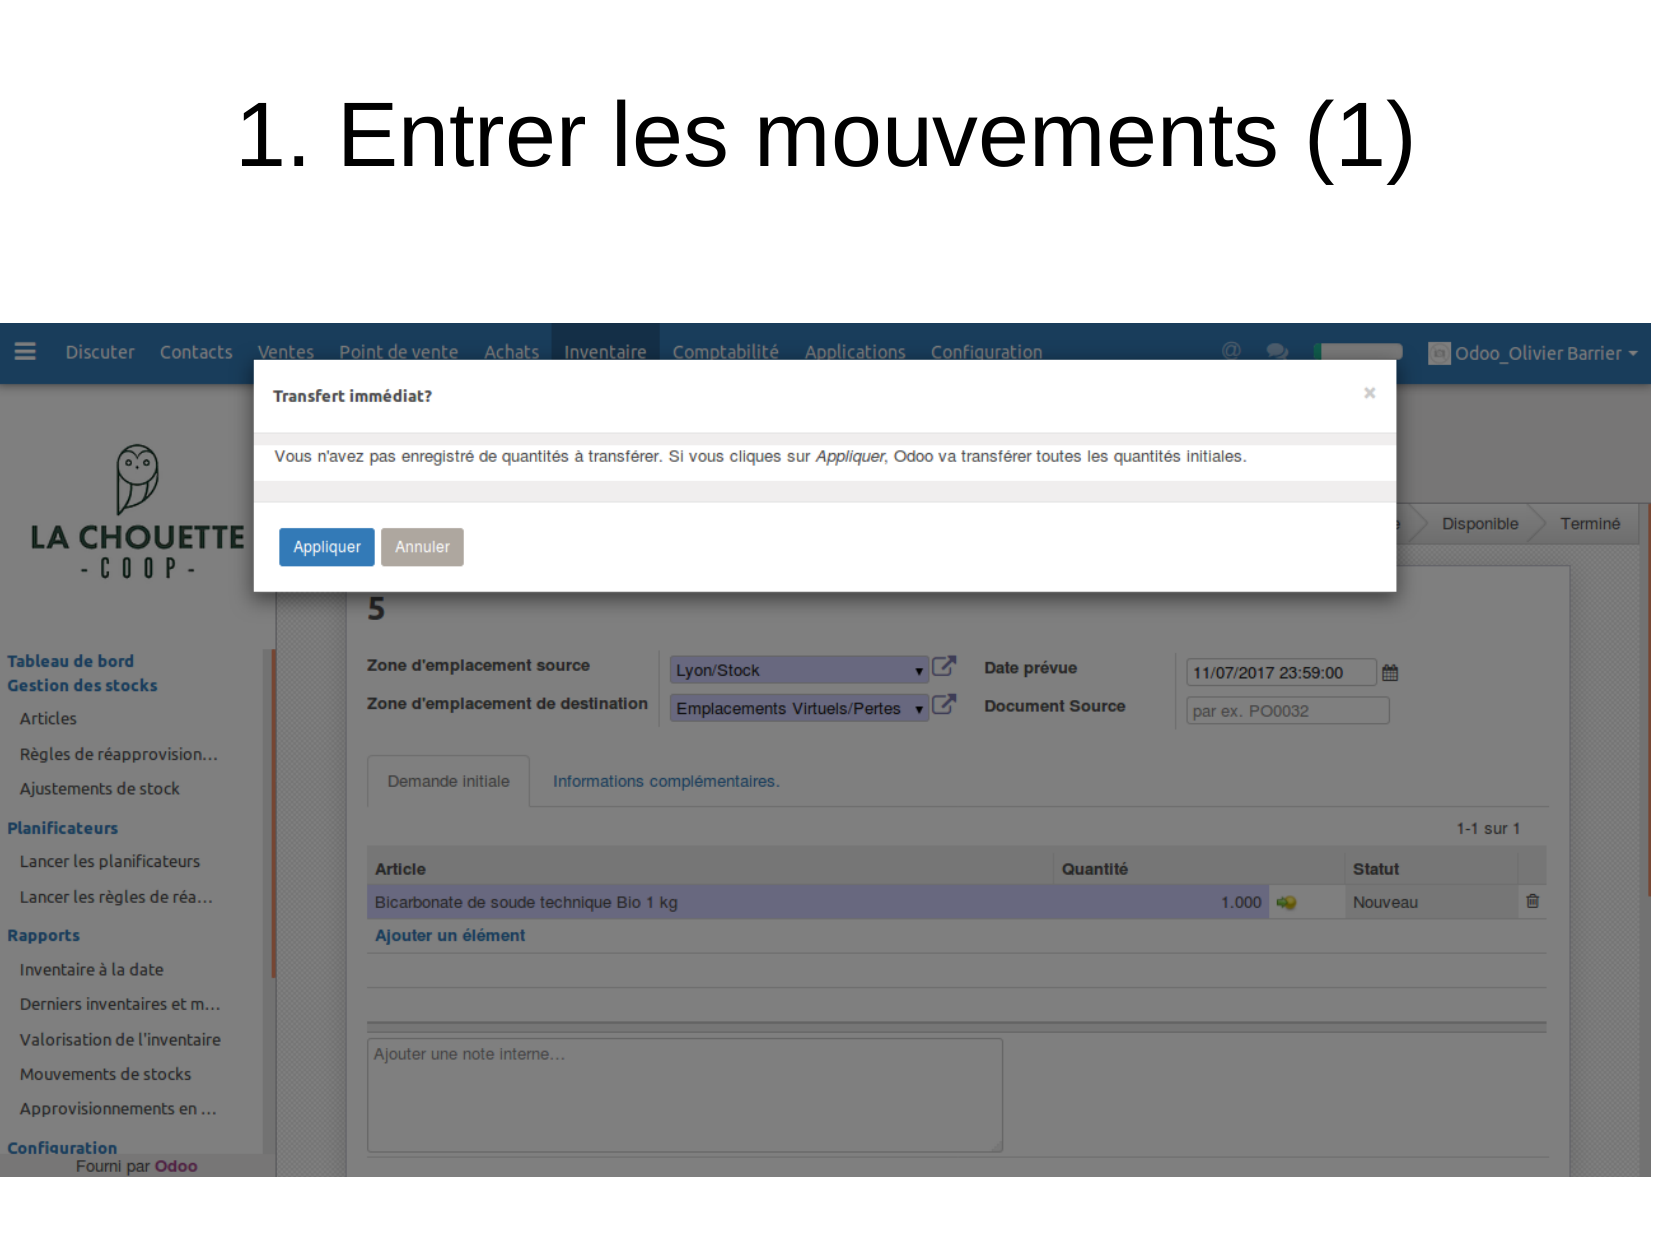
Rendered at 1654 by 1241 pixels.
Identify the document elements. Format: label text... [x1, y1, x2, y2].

title 1. Entrer les mouvements (1) [82, 31, 1571, 239]
picture [0, 323, 1651, 1177]
